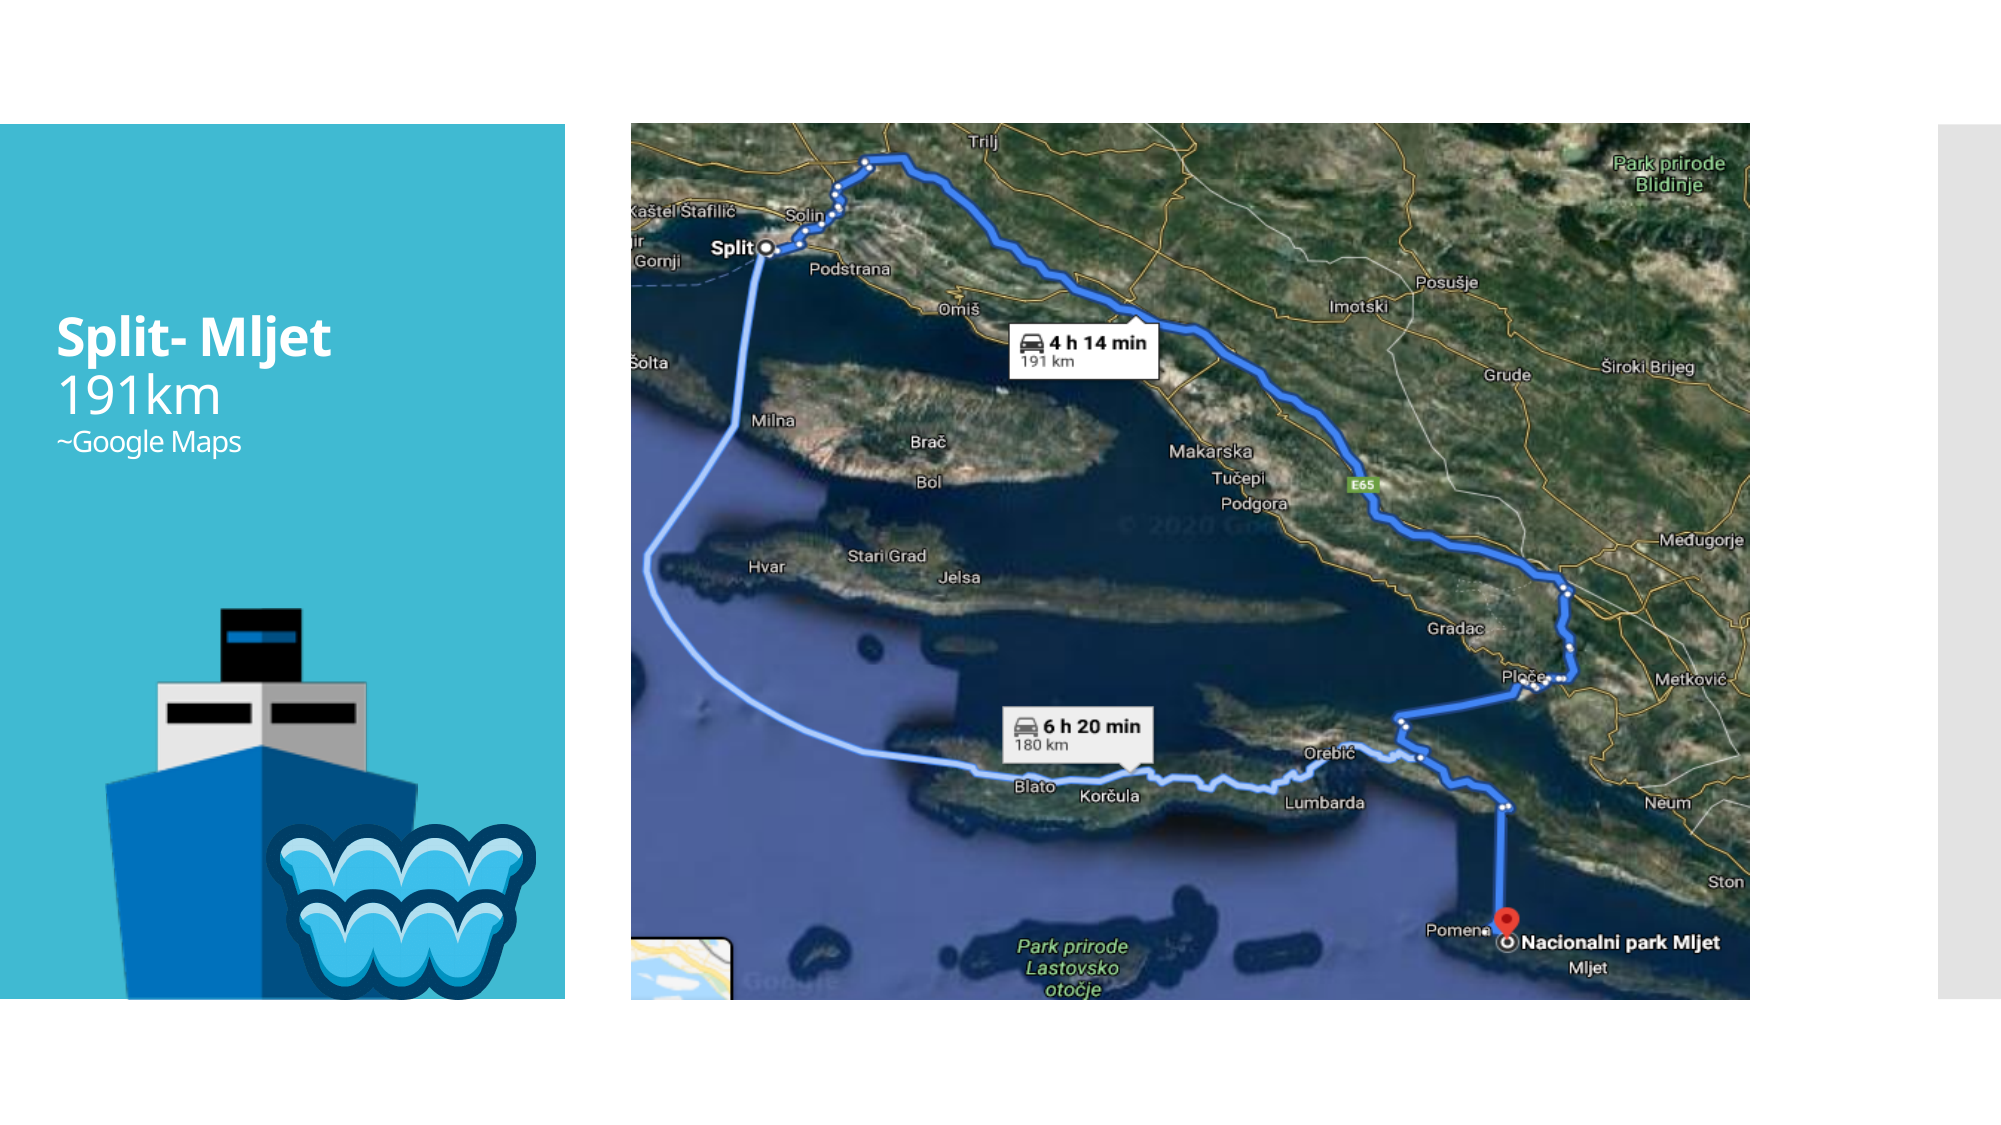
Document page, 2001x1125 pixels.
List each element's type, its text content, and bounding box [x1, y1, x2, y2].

picture [631, 123, 1750, 1001]
picture [105, 608, 536, 1000]
title Split- Mljet 191km ~Google Maps [41, 184, 526, 940]
